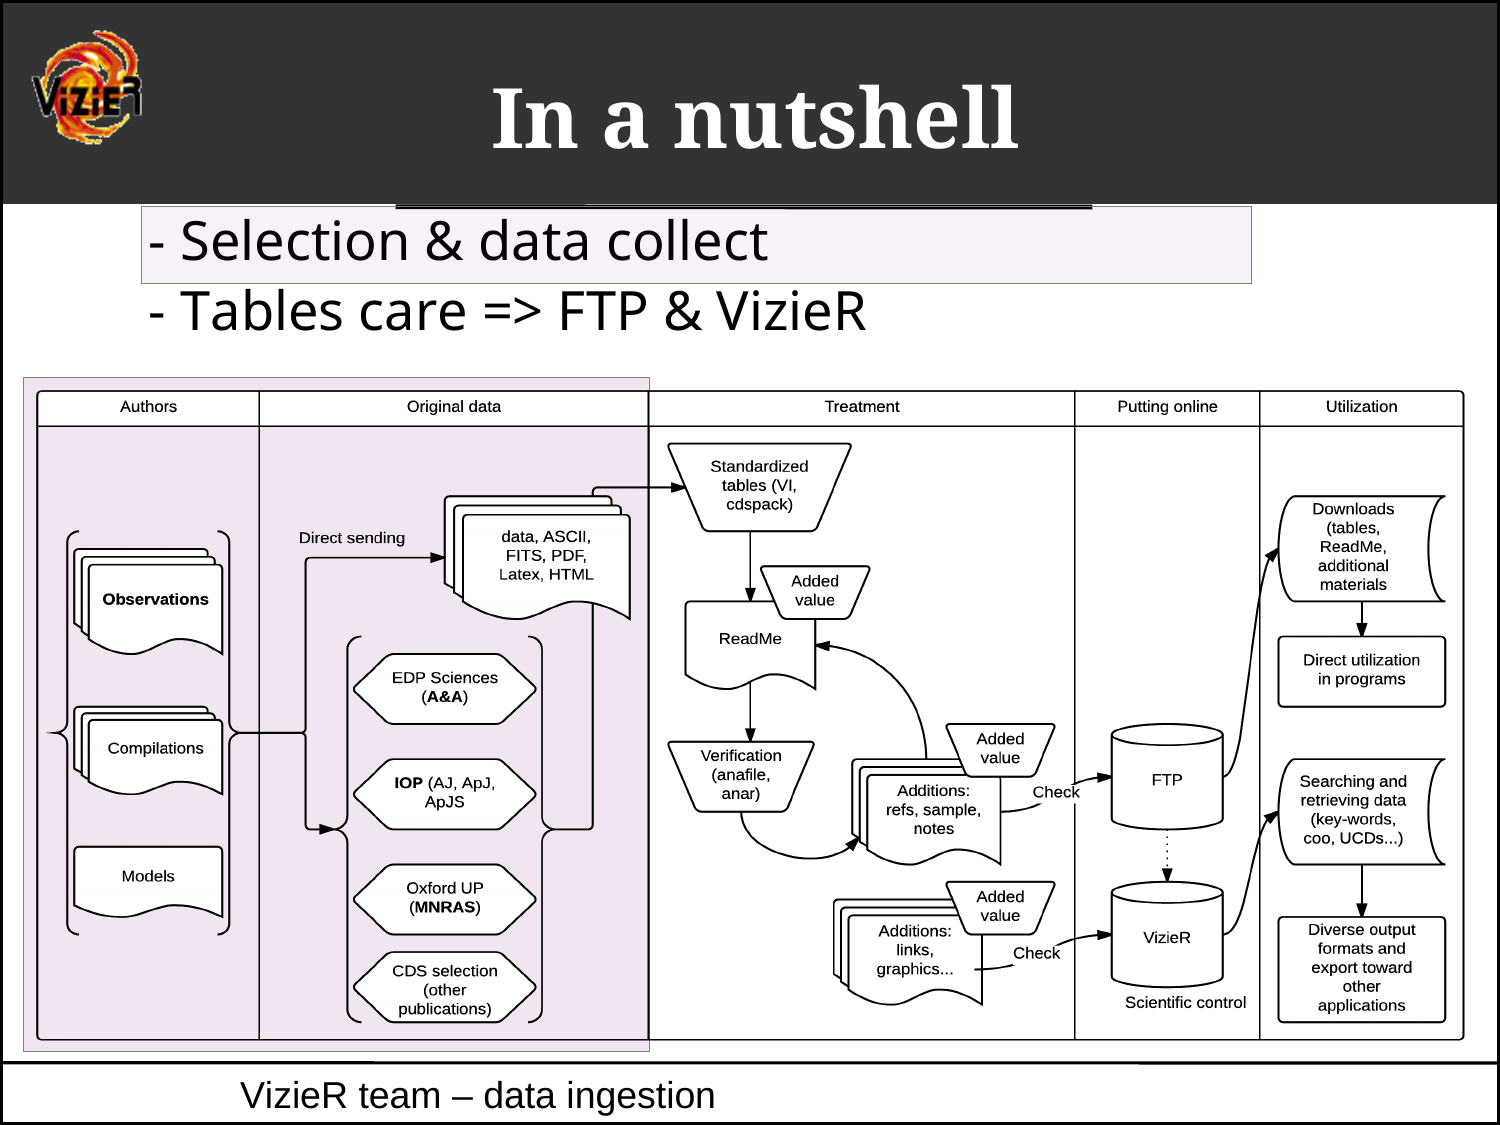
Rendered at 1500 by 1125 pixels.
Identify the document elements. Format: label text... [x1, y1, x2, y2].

picture [29, 29, 118, 148]
picture [0, 356, 1500, 1075]
title In a nutshell [118, 24, 1394, 207]
text_box [141, 206, 1252, 284]
subtitle - Selection & data collect - Tables care => FTP & VizieR [59, 211, 1477, 356]
